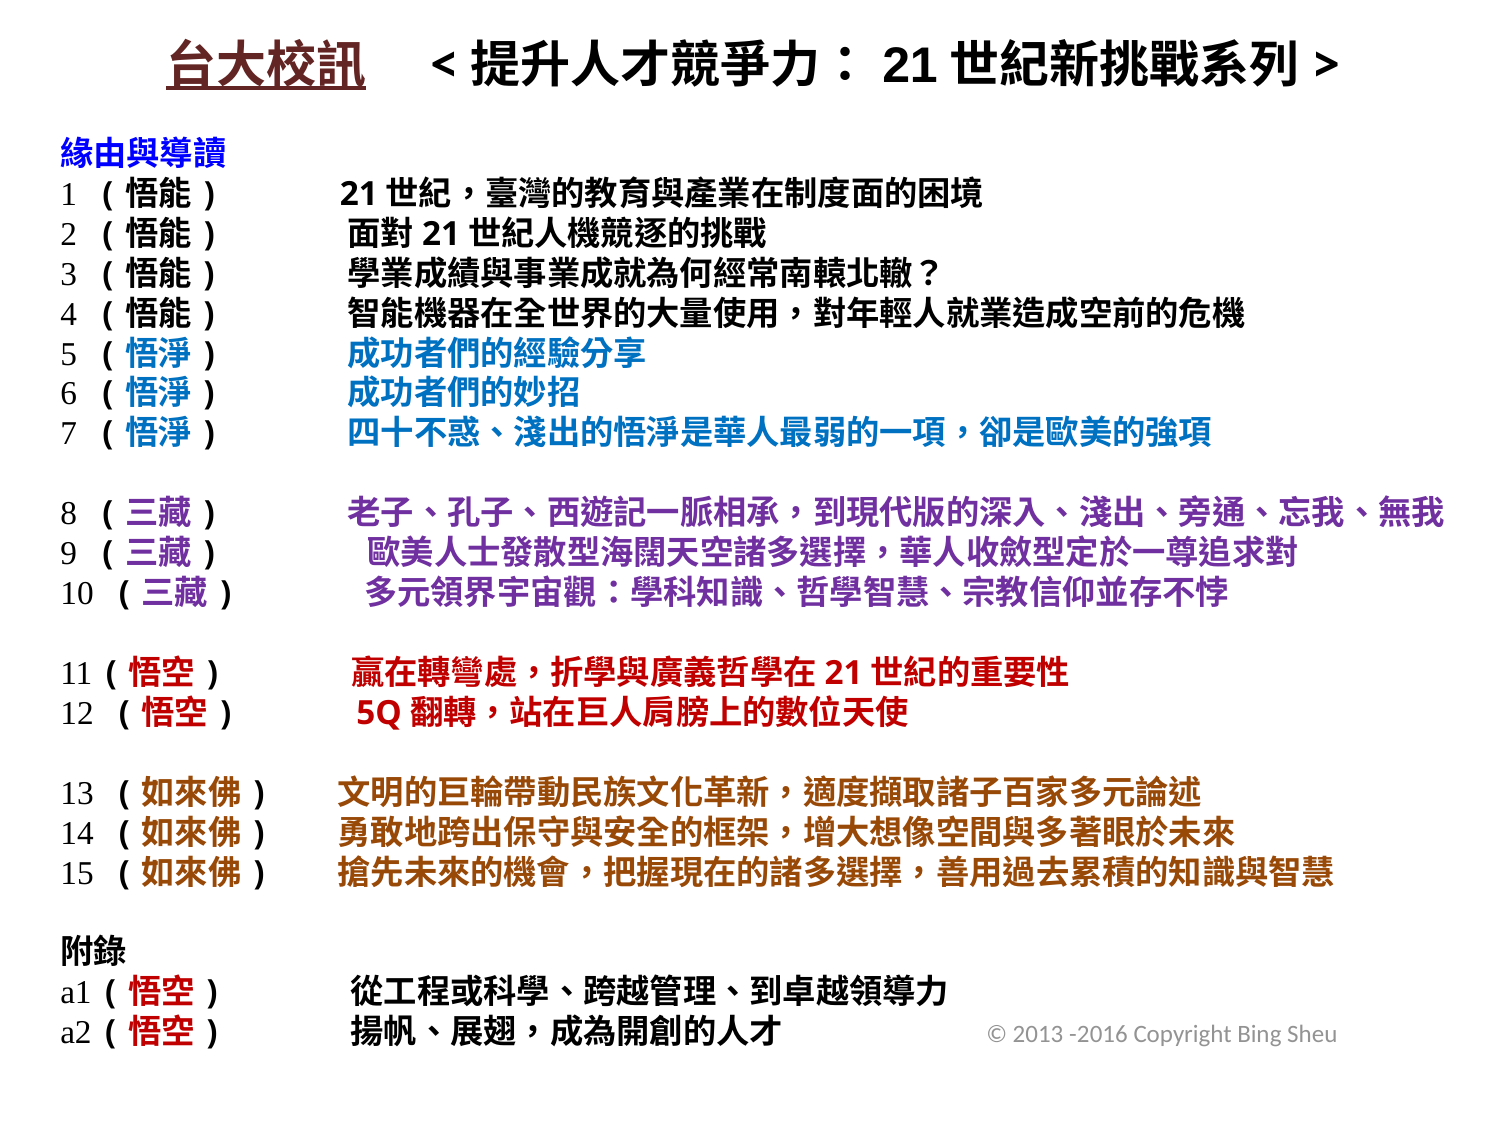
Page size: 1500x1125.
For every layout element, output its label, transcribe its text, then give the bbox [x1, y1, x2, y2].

text_box 台大校訊 <提升人才競爭力：21世紀新挑戰系列> 緣由與導讀 1 (悟能) 21世紀，臺灣的教育與產業在制度面的困境 2 (悟能) 面對21世紀人機競逐的挑戰 3 (悟能) 學業成績與事業成就為何經常南轅北轍？ 4 (悟能) 智能機器在全世界的大量使用，對年輕人就業造成空前的危機 5 (悟淨) 成功者們的經驗分享 6 (悟淨) 成功者們的妙招 7 (悟淨) 四十不惑、淺出的悟淨是華人最弱的一項，卻是歐美的強項 8 (三藏) 老子、孔子、西遊記一脈相承，到現代版的深入、淺出、旁通、忘我、無我 9 (三藏) 歐美人士發散型海闊天空諸多選擇，華人收斂型定於一尊追求對 10 (三藏) 多元領界宇宙觀：學科知識、哲學智慧、宗教信仰並存不悖 11 (悟空) 贏在轉彎處，折學與廣義哲學在21世紀的重要性 12 (悟空) 5Q翻轉，站在巨人肩膀上的數位天使 13 (如來佛) 文明的巨輪帶動民族文化革新，適度擷取諸子百家多元論述 14 (如來佛) 勇敢地跨出保守與安全的框架，增大想像空間與多著眼於未來 15 (如來佛) 搶先未來的機會，把握現在的諸多選擇，善用過去累積的知識與智慧 附錄 a1 (悟空) 從工程或科學、跨越管理、到卓越領導力 a2 (悟空) 揚帆、展翅，成為開創的人才 [45, 24, 1463, 1058]
footer © 2013 -2016 Copyright Bing Sheu [924, 1002, 1400, 1063]
